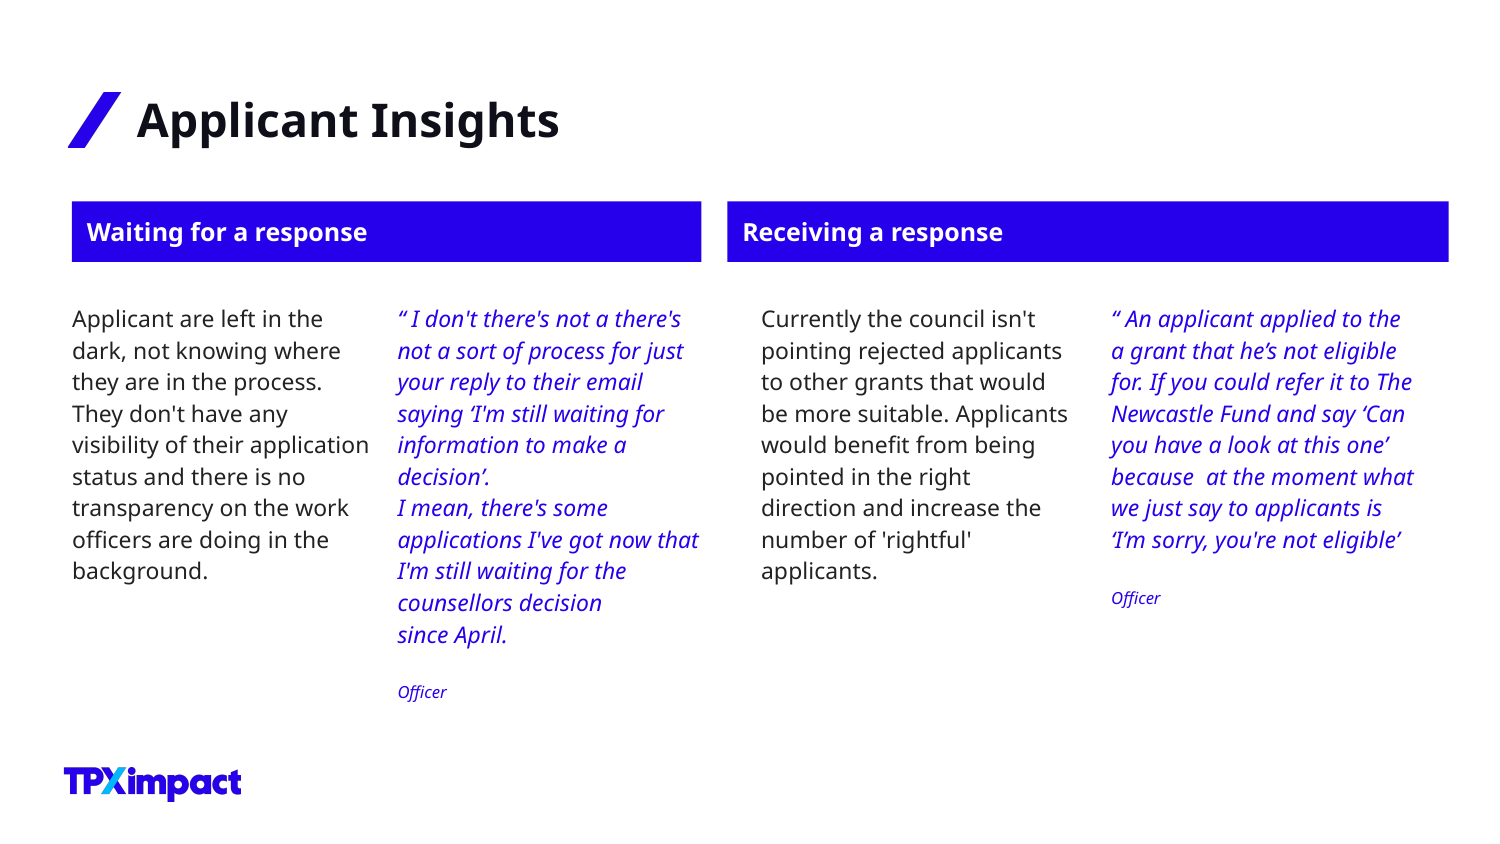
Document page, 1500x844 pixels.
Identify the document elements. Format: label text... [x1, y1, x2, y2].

picture [67, 92, 121, 148]
title Applicant Insights [121, 72, 1449, 167]
text_box Currently the council isn't pointing rejected applicants to other grants that would be more suitable. Applicants would benefit from being pointed in the right direction and increase the number of 'rightful' applicants. [745, 285, 1086, 580]
text_box Waiting for a response [71, 201, 702, 262]
text_box Receiving a response [727, 201, 1449, 262]
picture [63, 767, 241, 802]
text_box Applicant are left in the dark, not knowing where they are in the process. They don't have any visibility of their application status and there is no transparency on the work officers are doing in the background. [56, 285, 382, 580]
text_box “ An applicant applied to the a grant that he’s not eligible for. If you could refer it to The Newcastle Fund and say ‘Can you have a look at this one’ because at the moment what we just say to applicants is ‘I’m sorry, you're not eligible’ Officer [1096, 285, 1431, 817]
text_box “ I don't there's not a there's not a sort of process for just your reply to their email saying ‘I'm still waiting for information to make a decision’. I mean, there's some applications I've got now that I'm still waiting for the counsellors decision since April. Officer [382, 285, 717, 817]
